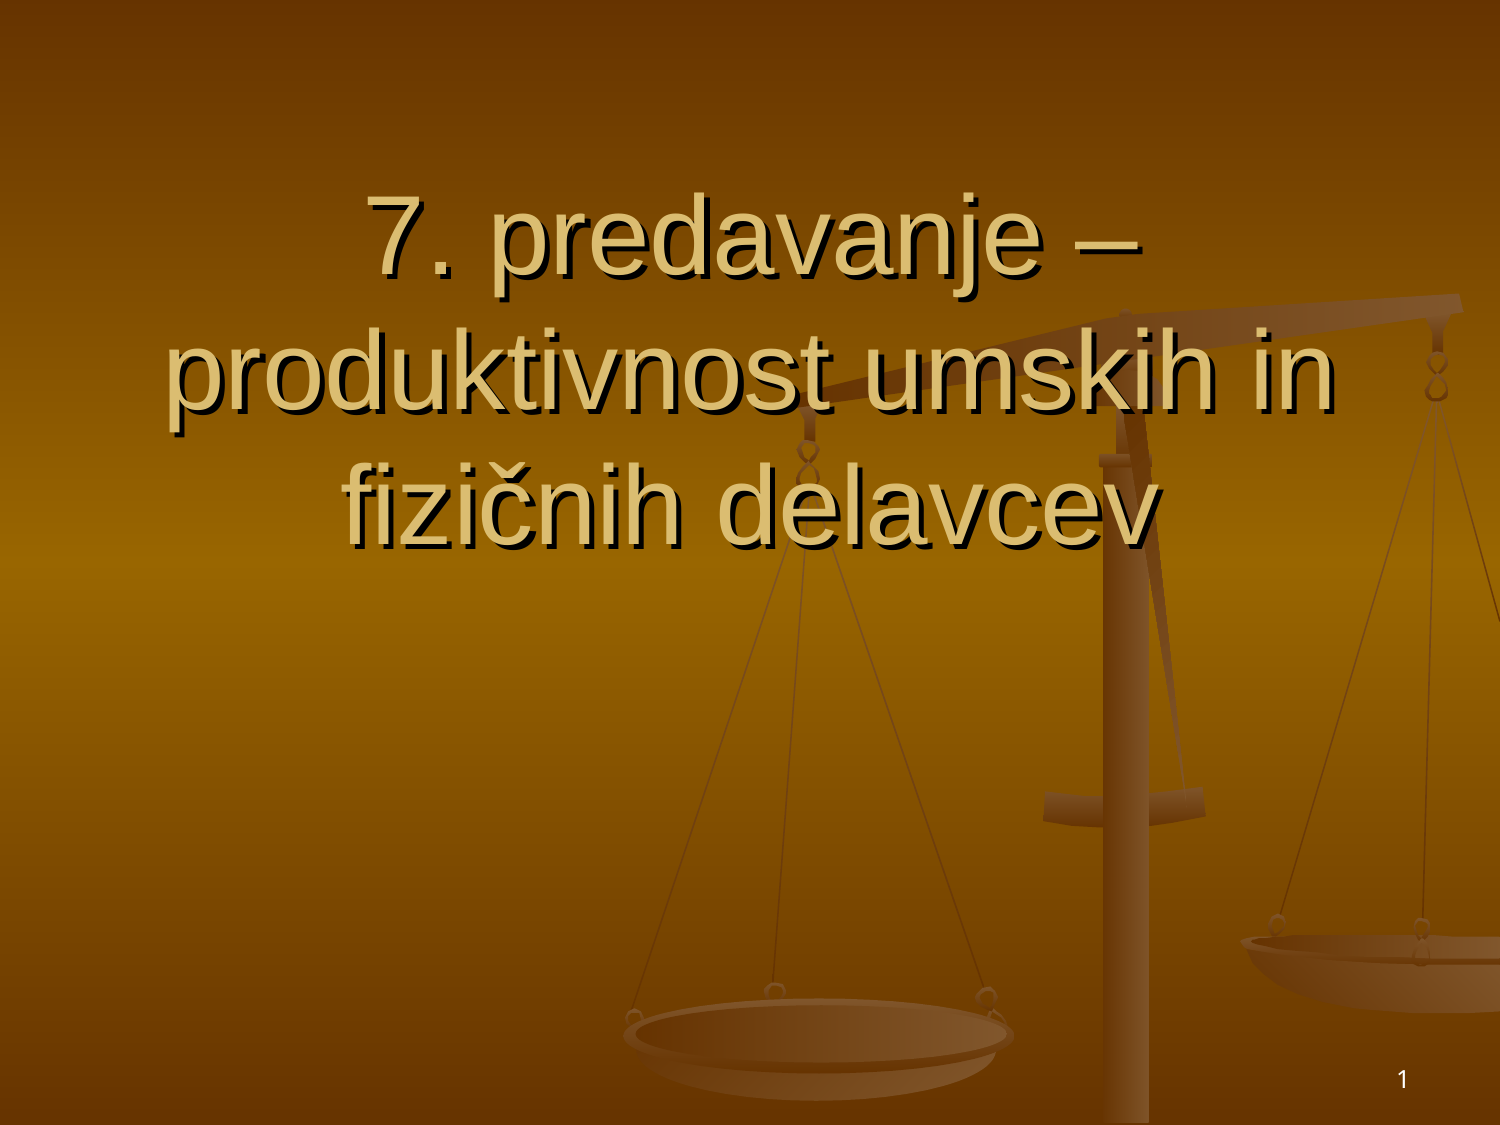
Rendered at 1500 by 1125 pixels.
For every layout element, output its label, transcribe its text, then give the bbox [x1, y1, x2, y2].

title 7. predavanje – produktivnost umskih in fizičnih delavcev [112, 154, 1388, 575]
